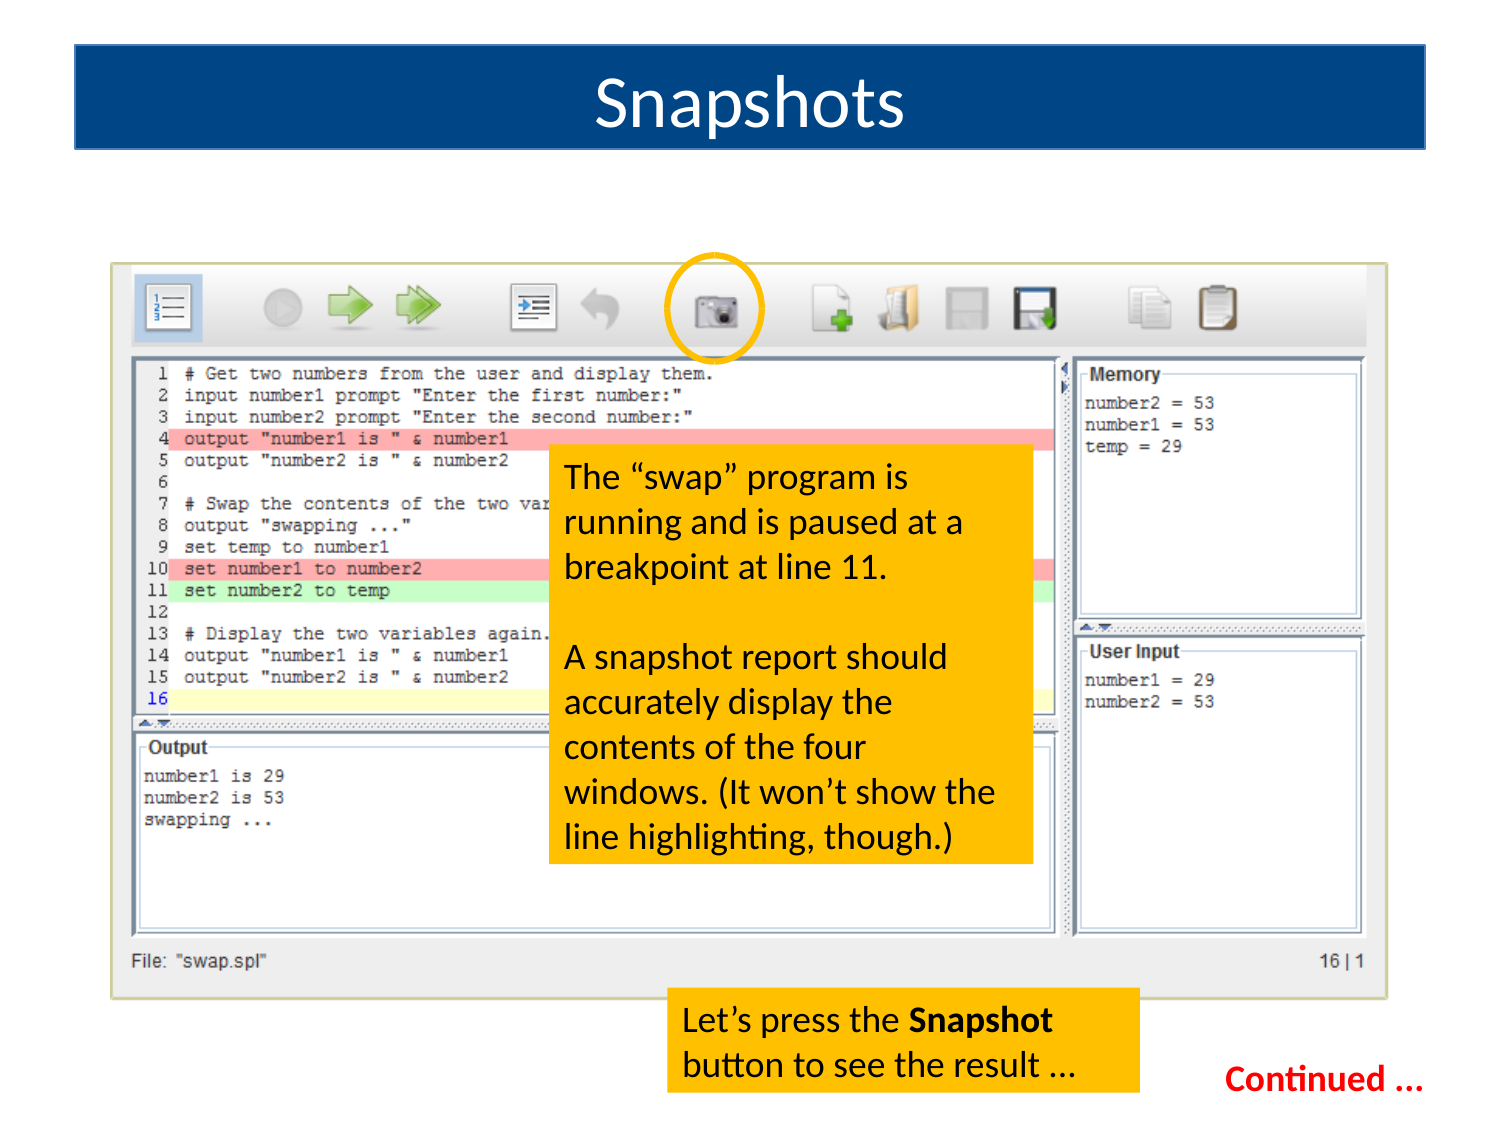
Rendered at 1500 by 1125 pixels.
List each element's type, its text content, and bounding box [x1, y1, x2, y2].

picture [671, 262, 758, 358]
picture [110, 262, 1390, 1005]
text_box Continued ... [1210, 1046, 1471, 1107]
text_box Let’s press the Snapshot button to see the result ... [667, 987, 1140, 1093]
text_box The “swap” program is running and is paused at a breakpoint at line 11. A snapshot report should accurately display the contents of the four windows. (It won’t show the line highlighting, though.) [549, 444, 1034, 865]
title Snapshots [75, 45, 1425, 149]
